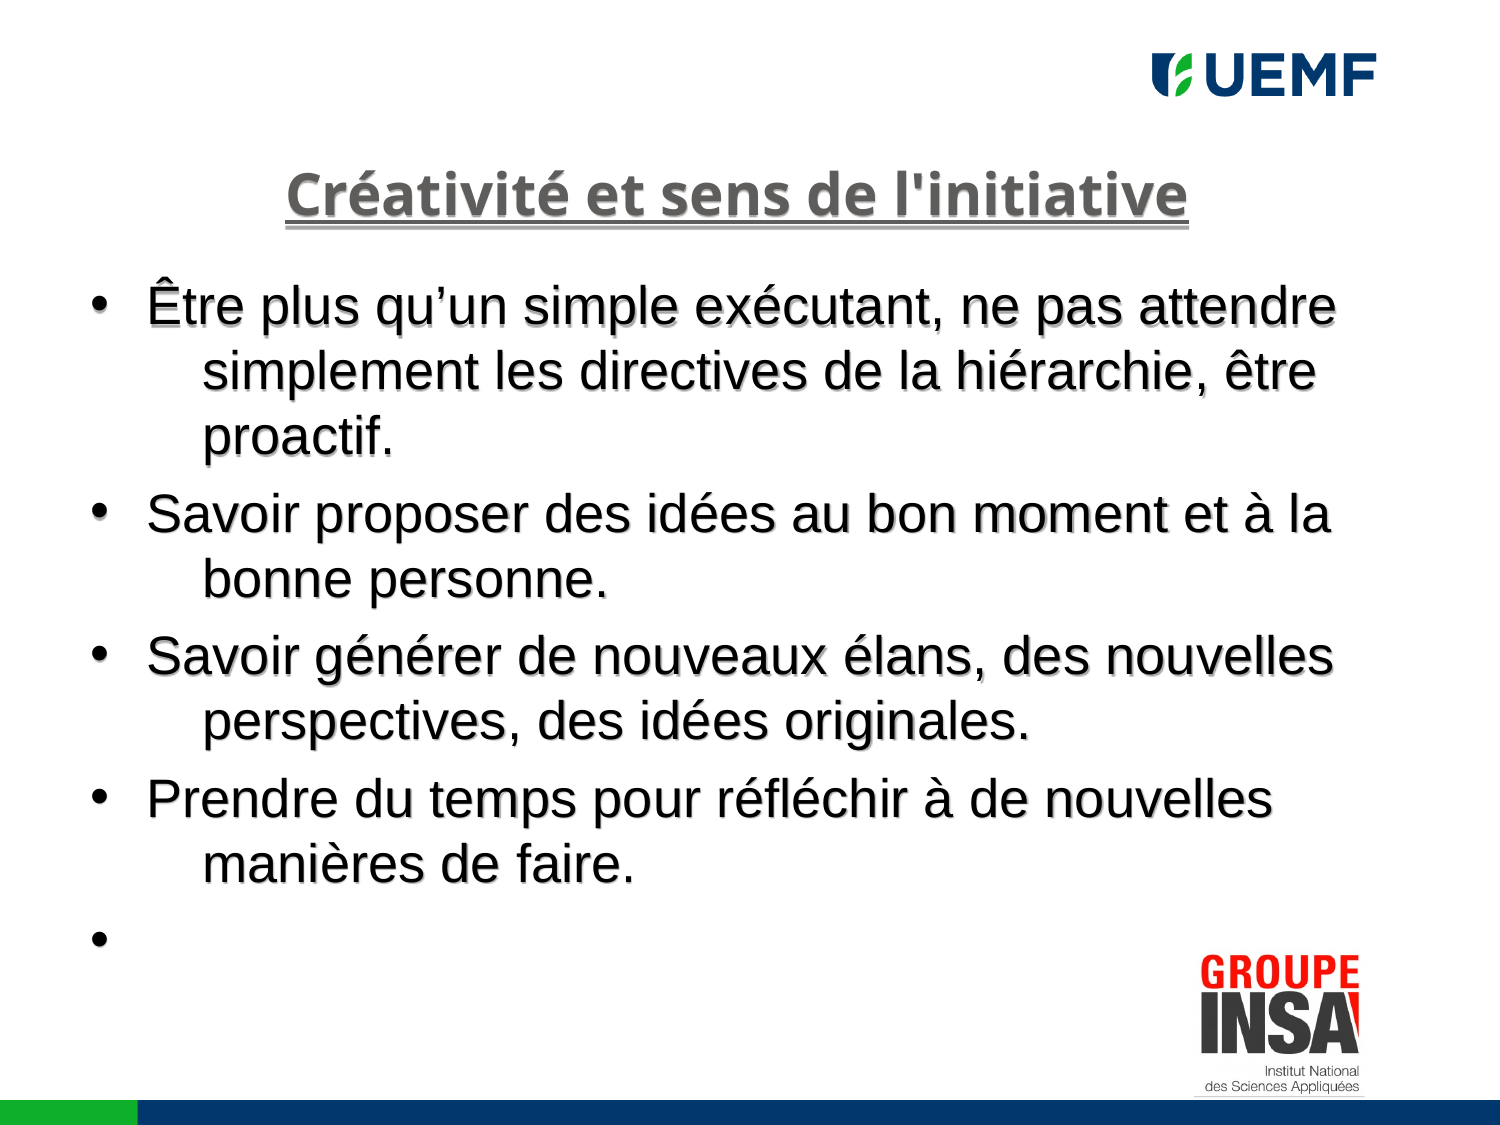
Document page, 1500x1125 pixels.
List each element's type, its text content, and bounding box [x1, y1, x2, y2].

title Créativité et sens de l'initiative [62, 102, 1413, 291]
list Être plus qu’un simple exécutant, ne pas attendre simplement les directives de la hiérarchie, être proactif. Savoir proposer des idées au bon moment et à la bonne personne. Savoir générer de nouveaux élans, des nouvelles perspectives, des idées originales. Prendre du temps pour réfléchir à de nouvelles manières de faire. [75, 262, 1426, 1005]
